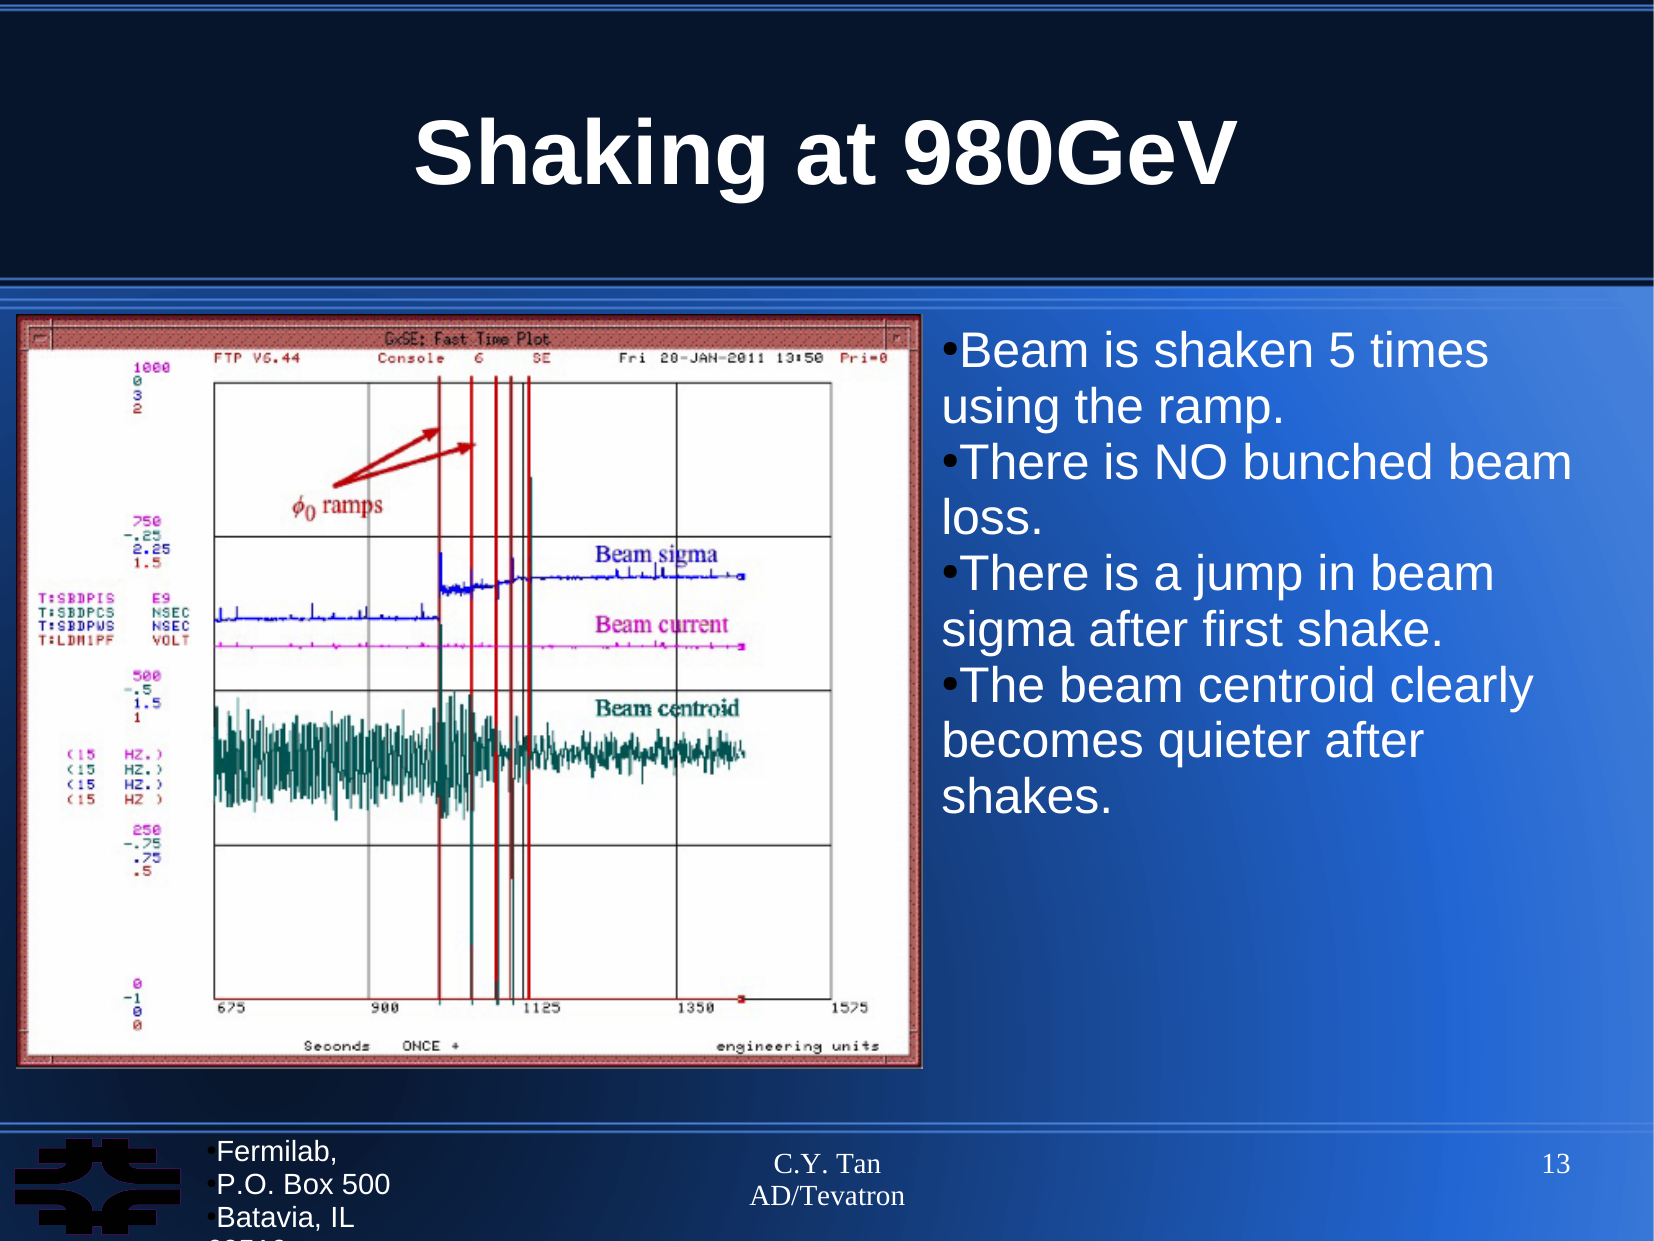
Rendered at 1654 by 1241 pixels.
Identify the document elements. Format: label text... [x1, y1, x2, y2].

title Shaking at 980GeV [82, 49, 1571, 257]
picture [0, 0, 1654, 1241]
text_box Beam is shaken 5 times using the ramp. There is NO bunched beam loss. There is a jump in beam sigma after first shake. The beam centroid clearly becomes quieter after shakes. [941, 322, 1579, 825]
